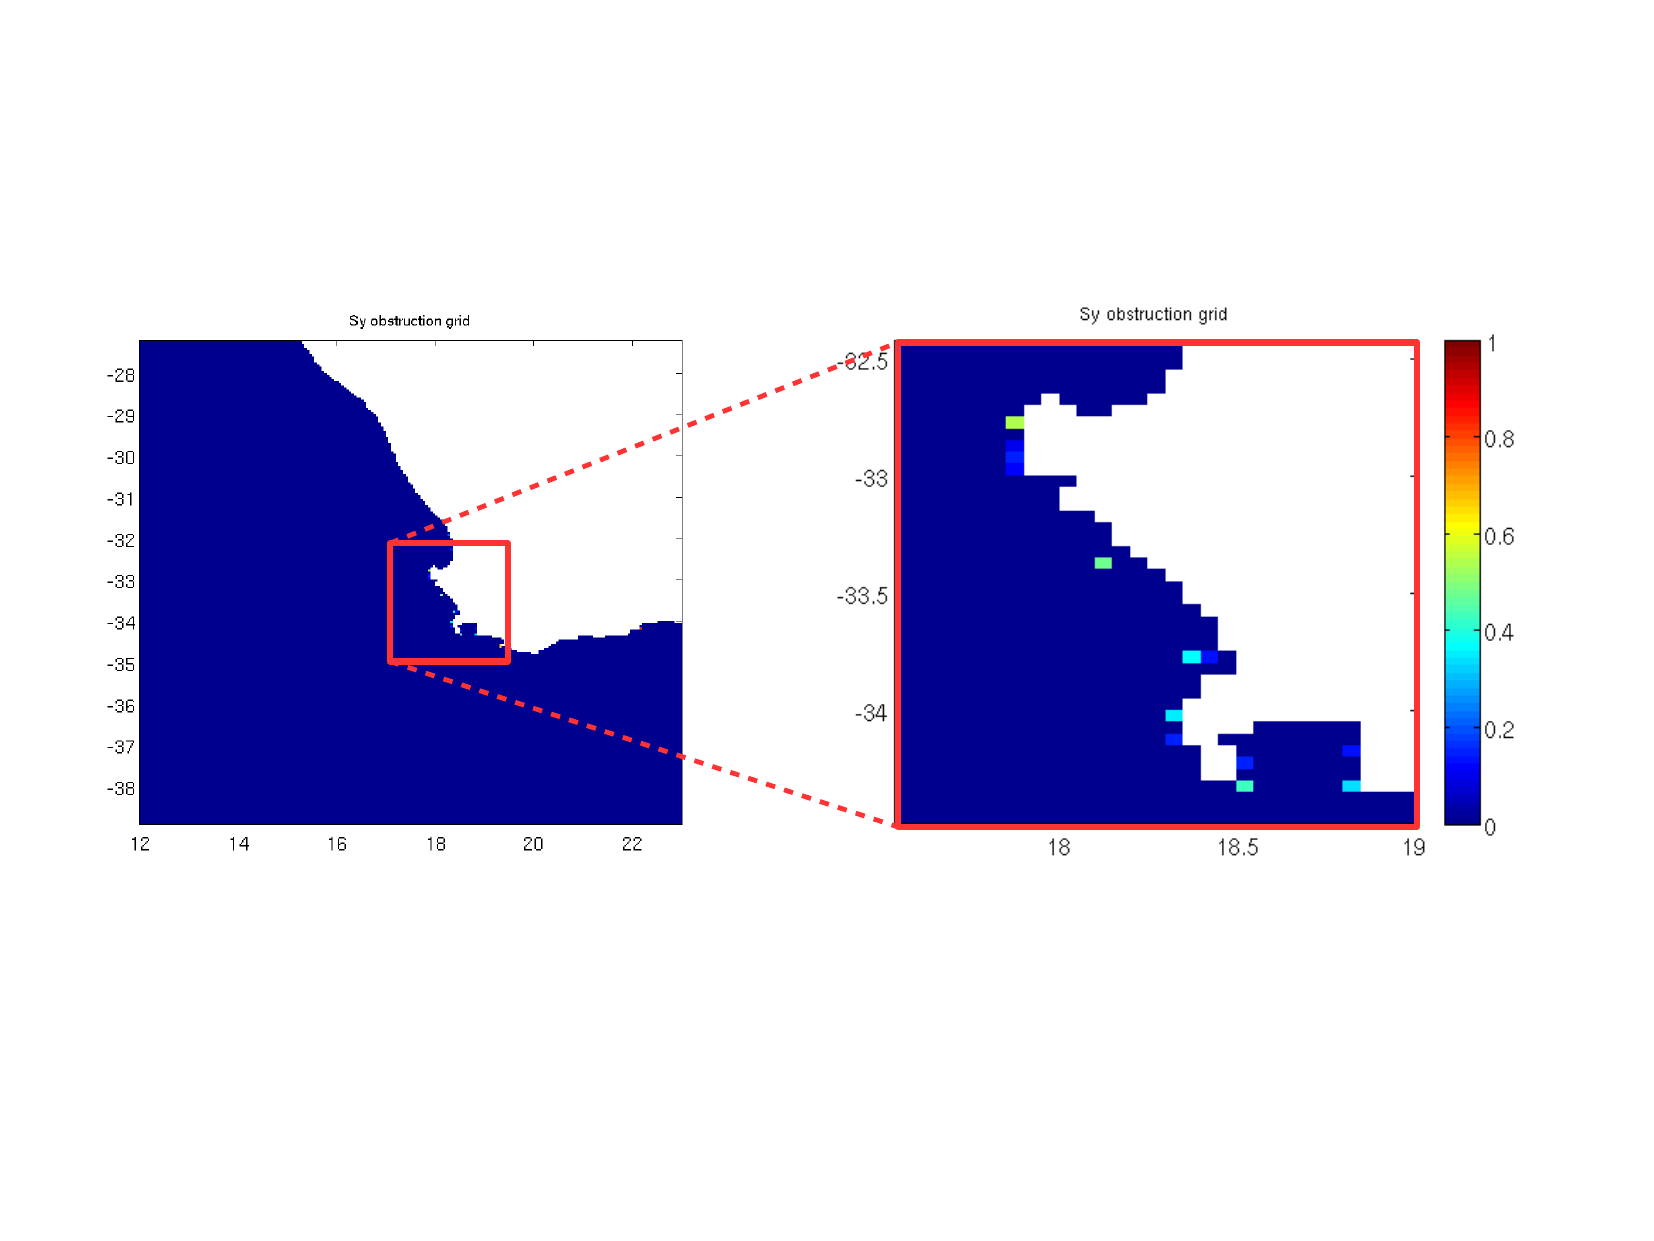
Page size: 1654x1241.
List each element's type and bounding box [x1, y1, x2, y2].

picture [36, 295, 697, 889]
picture [791, 295, 1583, 888]
